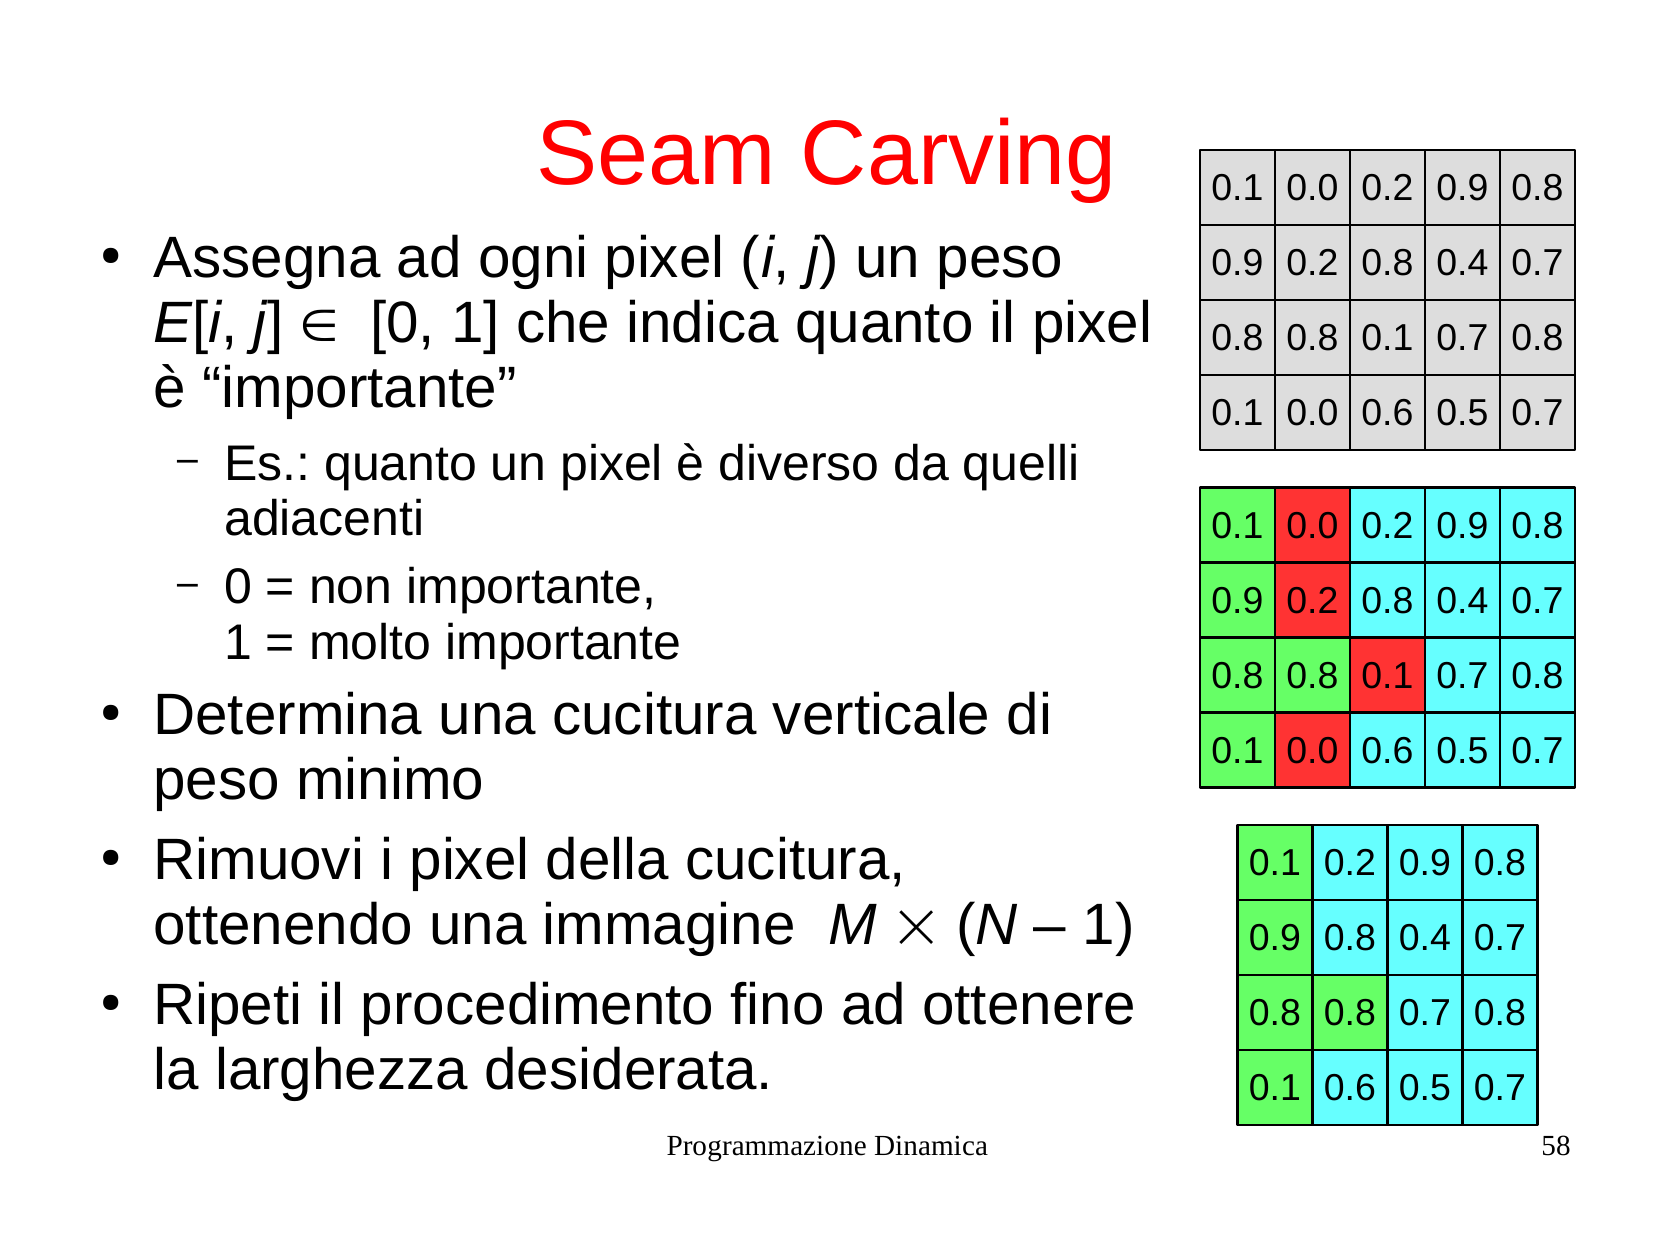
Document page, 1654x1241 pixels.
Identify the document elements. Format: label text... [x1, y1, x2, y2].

text_box 0.7 [1500, 225, 1576, 300]
text_box 0.0 [1275, 150, 1350, 225]
text_box 0.1 [1200, 150, 1275, 225]
text_box 0.9 [1425, 150, 1500, 225]
text_box 0.6 [1350, 712, 1425, 788]
text_box 0.1 [1350, 300, 1425, 375]
text_box 0.8 [1500, 300, 1576, 375]
text_box 0.8 [1275, 637, 1350, 712]
text_box 0.7 [1462, 1050, 1538, 1126]
text_box 0.5 [1387, 1050, 1462, 1126]
text_box 0.8 [1312, 900, 1387, 975]
text_box 0.8 [1237, 975, 1312, 1050]
text_box 0.7 [1462, 900, 1538, 975]
list Assegna ad ogni pixel (i, j) un peso E[i, j] Î [0, 1] che indica quanto il pixel è “importante” Es.: quanto un pixel è diverso da quelli adiacenti 0 = non importante, 1 = molto importante Determina una cucitura verticale di peso minimo Rimuovi i pixel della cucitura, ottenendo una immagine M ´ (N – 1) Ripeti il procedimento fino ad ottenere la larghezza desiderata. [82, 224, 1163, 1128]
text_box 0.8 [1462, 975, 1538, 1050]
text_box 0.0 [1275, 375, 1350, 451]
text_box 0.0 [1275, 712, 1350, 788]
text_box 0.8 [1200, 637, 1275, 712]
text_box 0.7 [1425, 637, 1500, 712]
text_box 0.9 [1387, 825, 1462, 900]
text_box 0.1 [1200, 712, 1275, 788]
text_box 0.8 [1350, 225, 1425, 300]
text_box 0.9 [1200, 562, 1275, 637]
text_box 0.4 [1425, 562, 1500, 637]
text_box 0.4 [1425, 225, 1500, 300]
text_box 0.6 [1312, 1050, 1387, 1126]
text_box 0.2 [1275, 562, 1350, 637]
text_box 0.7 [1387, 975, 1462, 1050]
text_box 0.1 [1350, 637, 1425, 712]
text_box 0.7 [1500, 712, 1576, 788]
text_box 0.0 [1275, 487, 1350, 562]
text_box 0.8 [1200, 300, 1275, 375]
text_box 0.2 [1312, 825, 1387, 900]
text_box 0.1 [1237, 1050, 1312, 1126]
text_box 0.9 [1237, 900, 1312, 975]
text_box 0.1 [1237, 825, 1312, 900]
text_box 0.8 [1312, 975, 1387, 1050]
text_box 0.2 [1275, 225, 1350, 300]
text_box 0.9 [1200, 225, 1275, 300]
text_box 0.8 [1350, 562, 1425, 637]
text_box 0.5 [1425, 712, 1500, 788]
text_box 0.8 [1500, 150, 1576, 225]
text_box 0.2 [1350, 150, 1425, 225]
text_box 0.8 [1500, 637, 1576, 712]
text_box 0.5 [1425, 375, 1500, 451]
text_box 0.7 [1425, 300, 1500, 375]
text_box 0.9 [1425, 487, 1500, 562]
title Seam Carving [82, 49, 1571, 257]
text_box 0.6 [1350, 375, 1425, 451]
text_box 0.2 [1350, 487, 1425, 562]
text_box 0.8 [1275, 300, 1350, 375]
text_box 0.8 [1462, 825, 1538, 900]
text_box 0.8 [1500, 487, 1576, 562]
text_box 0.1 [1200, 375, 1275, 451]
text_box 0.7 [1500, 375, 1576, 451]
text_box 0.4 [1387, 900, 1462, 975]
text_box 0.1 [1200, 487, 1275, 562]
text_box 0.7 [1500, 562, 1576, 637]
